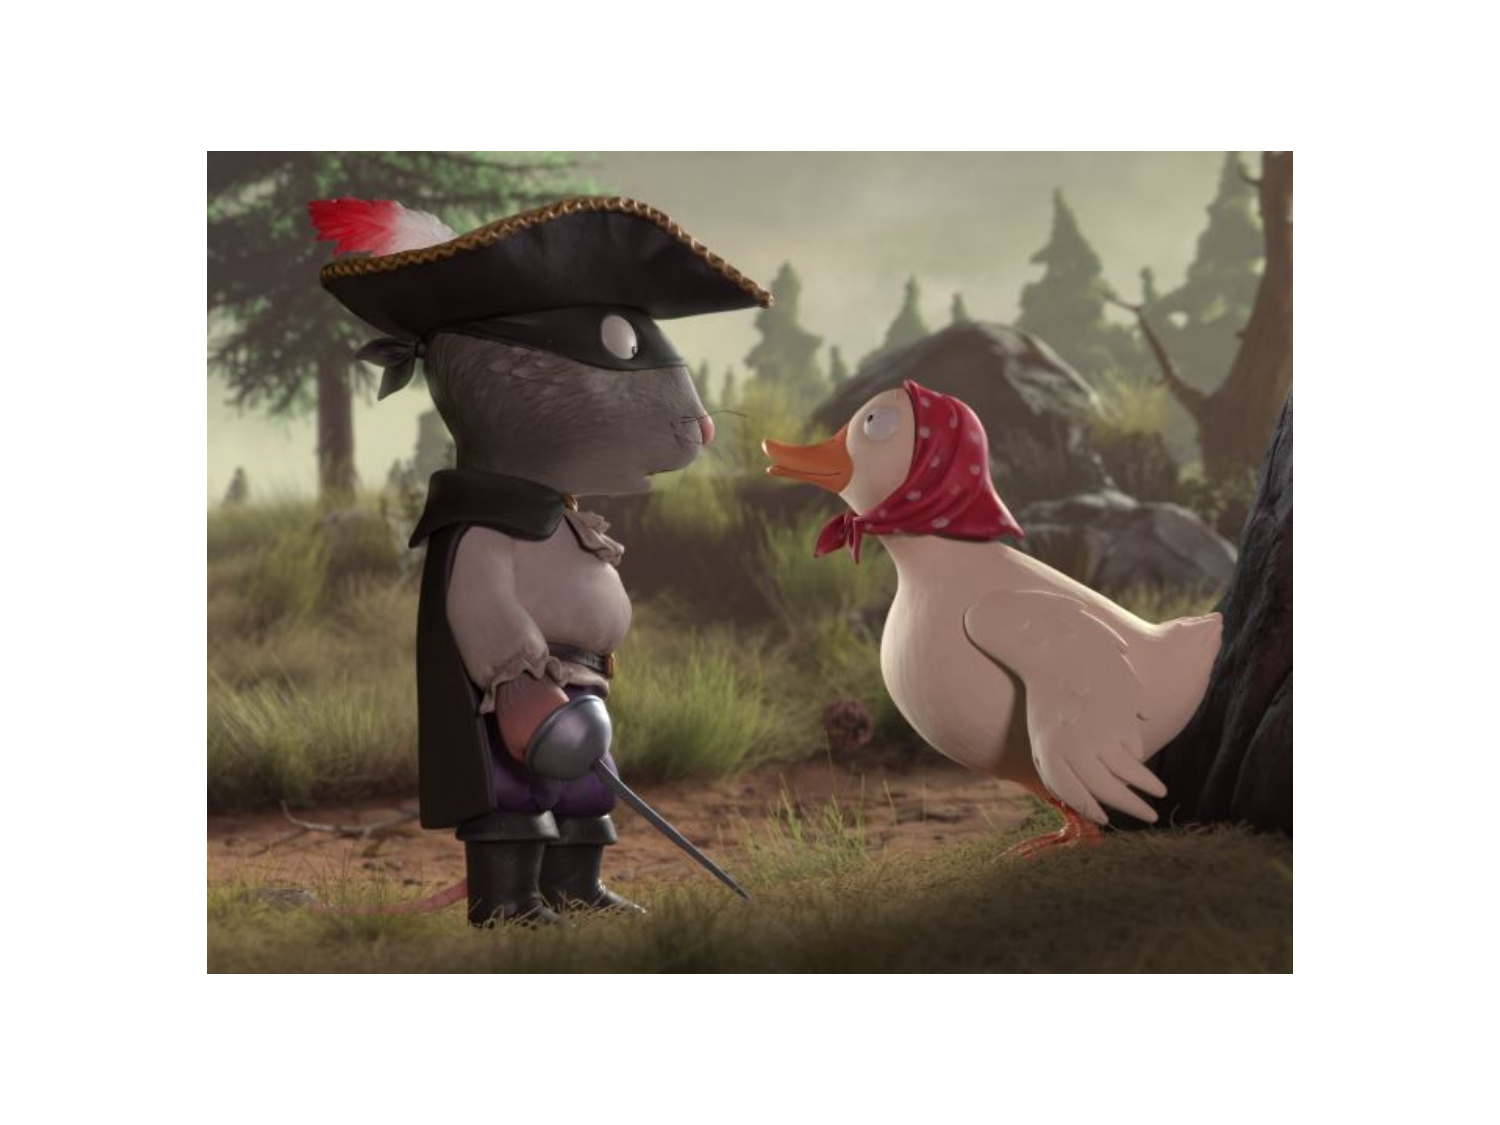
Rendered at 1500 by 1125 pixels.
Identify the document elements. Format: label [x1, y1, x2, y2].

picture [207, 151, 1293, 974]
